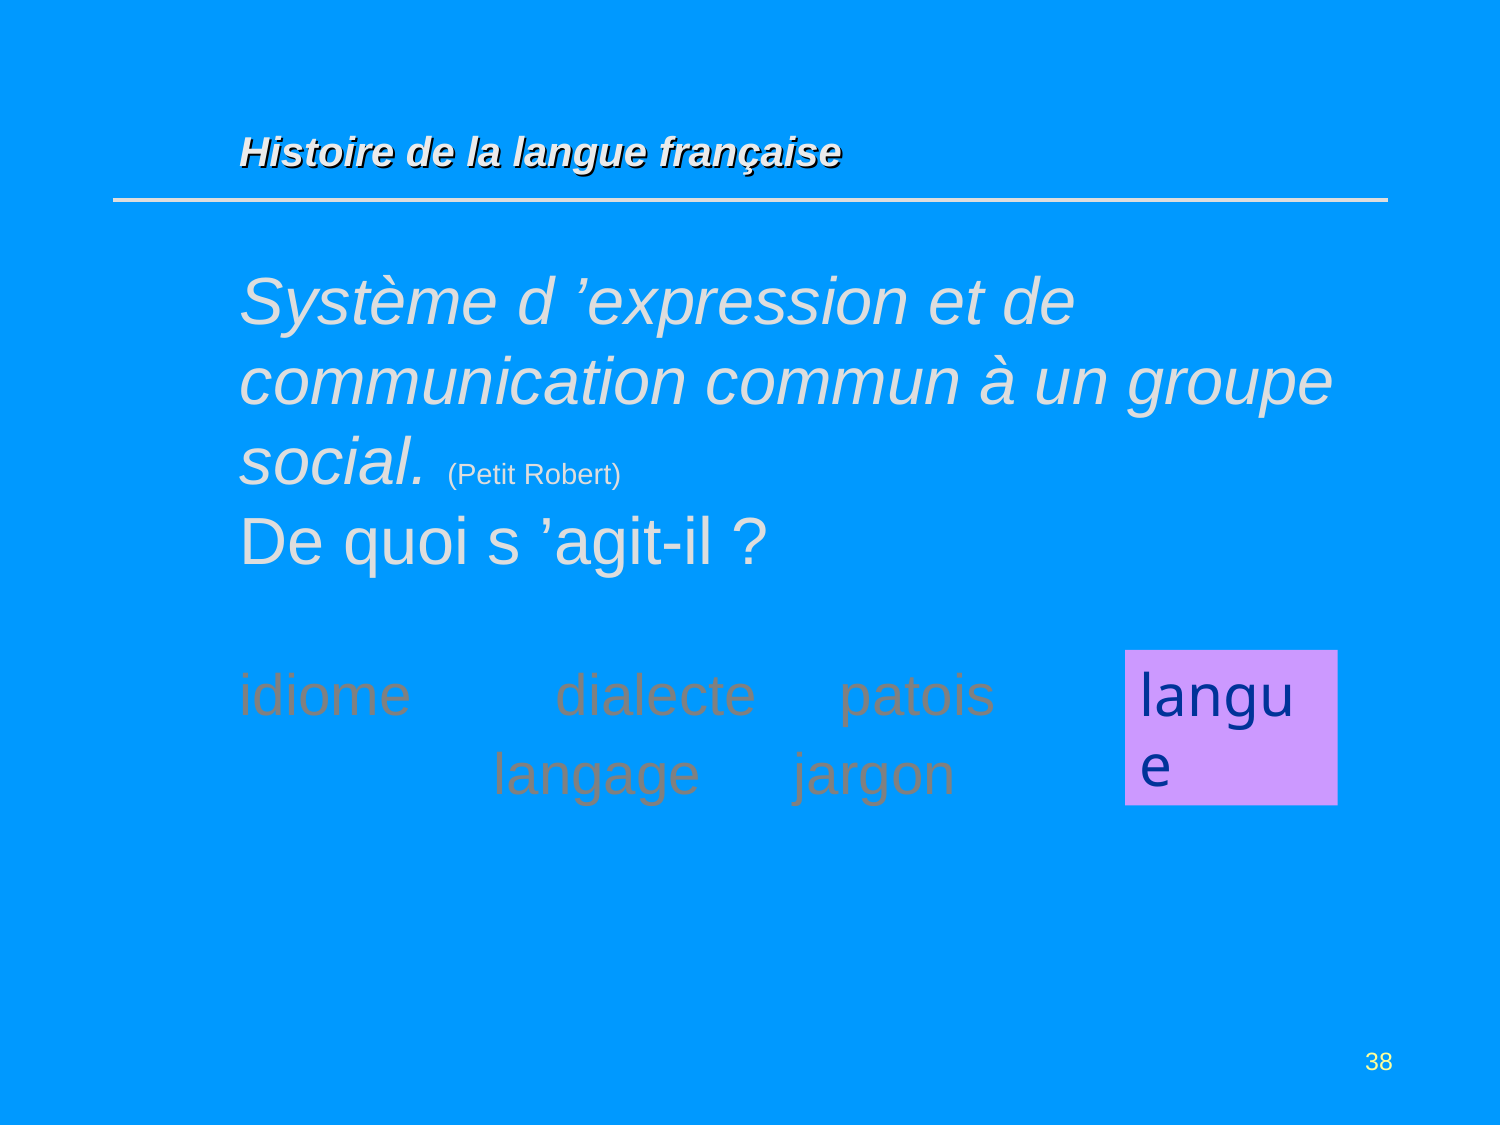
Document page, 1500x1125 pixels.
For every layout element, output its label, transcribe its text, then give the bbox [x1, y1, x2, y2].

text_box Système d ’expression et de communication commun à un groupe social. (Petit Robert) De quoi s ’agit-il ? idiome dialecte patois langue langage jargon [225, 249, 1363, 816]
text_box langue [1125, 649, 1338, 806]
text_box Histoire de la langue française [224, 116, 858, 183]
